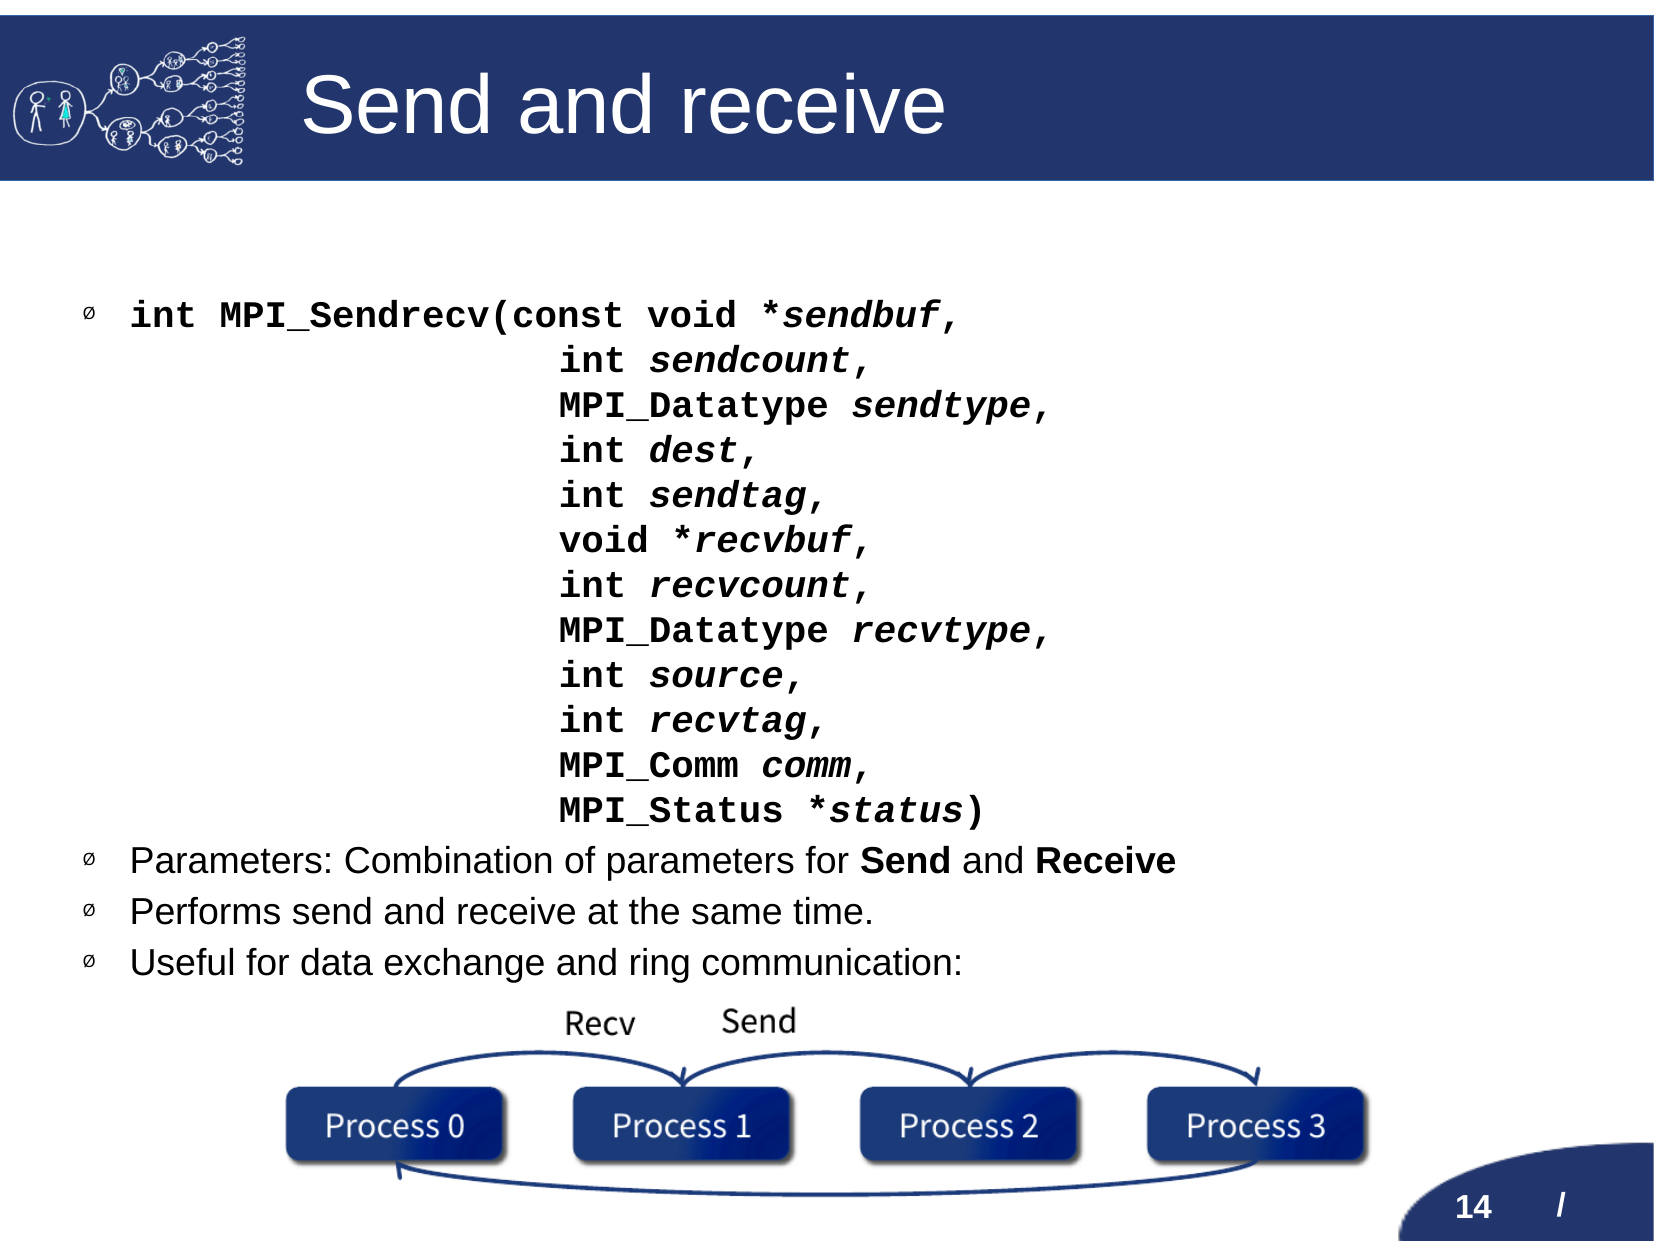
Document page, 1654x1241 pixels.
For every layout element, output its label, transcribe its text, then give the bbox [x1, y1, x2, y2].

title Send and receive [300, 49, 1571, 151]
picture [275, 990, 1381, 1226]
list int MPI_Sendrecv(const void *sendbuf, int sendcount, MPI_Datatype sendtype, int dest, int sendtag, void *recvbuf, int recvcount, MPI_Datatype recvtype, int source, int recvtag, MPI_Comm comm, MPI_Status *status) Parameters: Combination of parameters for Send and Receive Performs send and receive at the same time. Useful for data exchange and ring communication: [82, 290, 1571, 1010]
text_box [1455, 1185, 1546, 1226]
